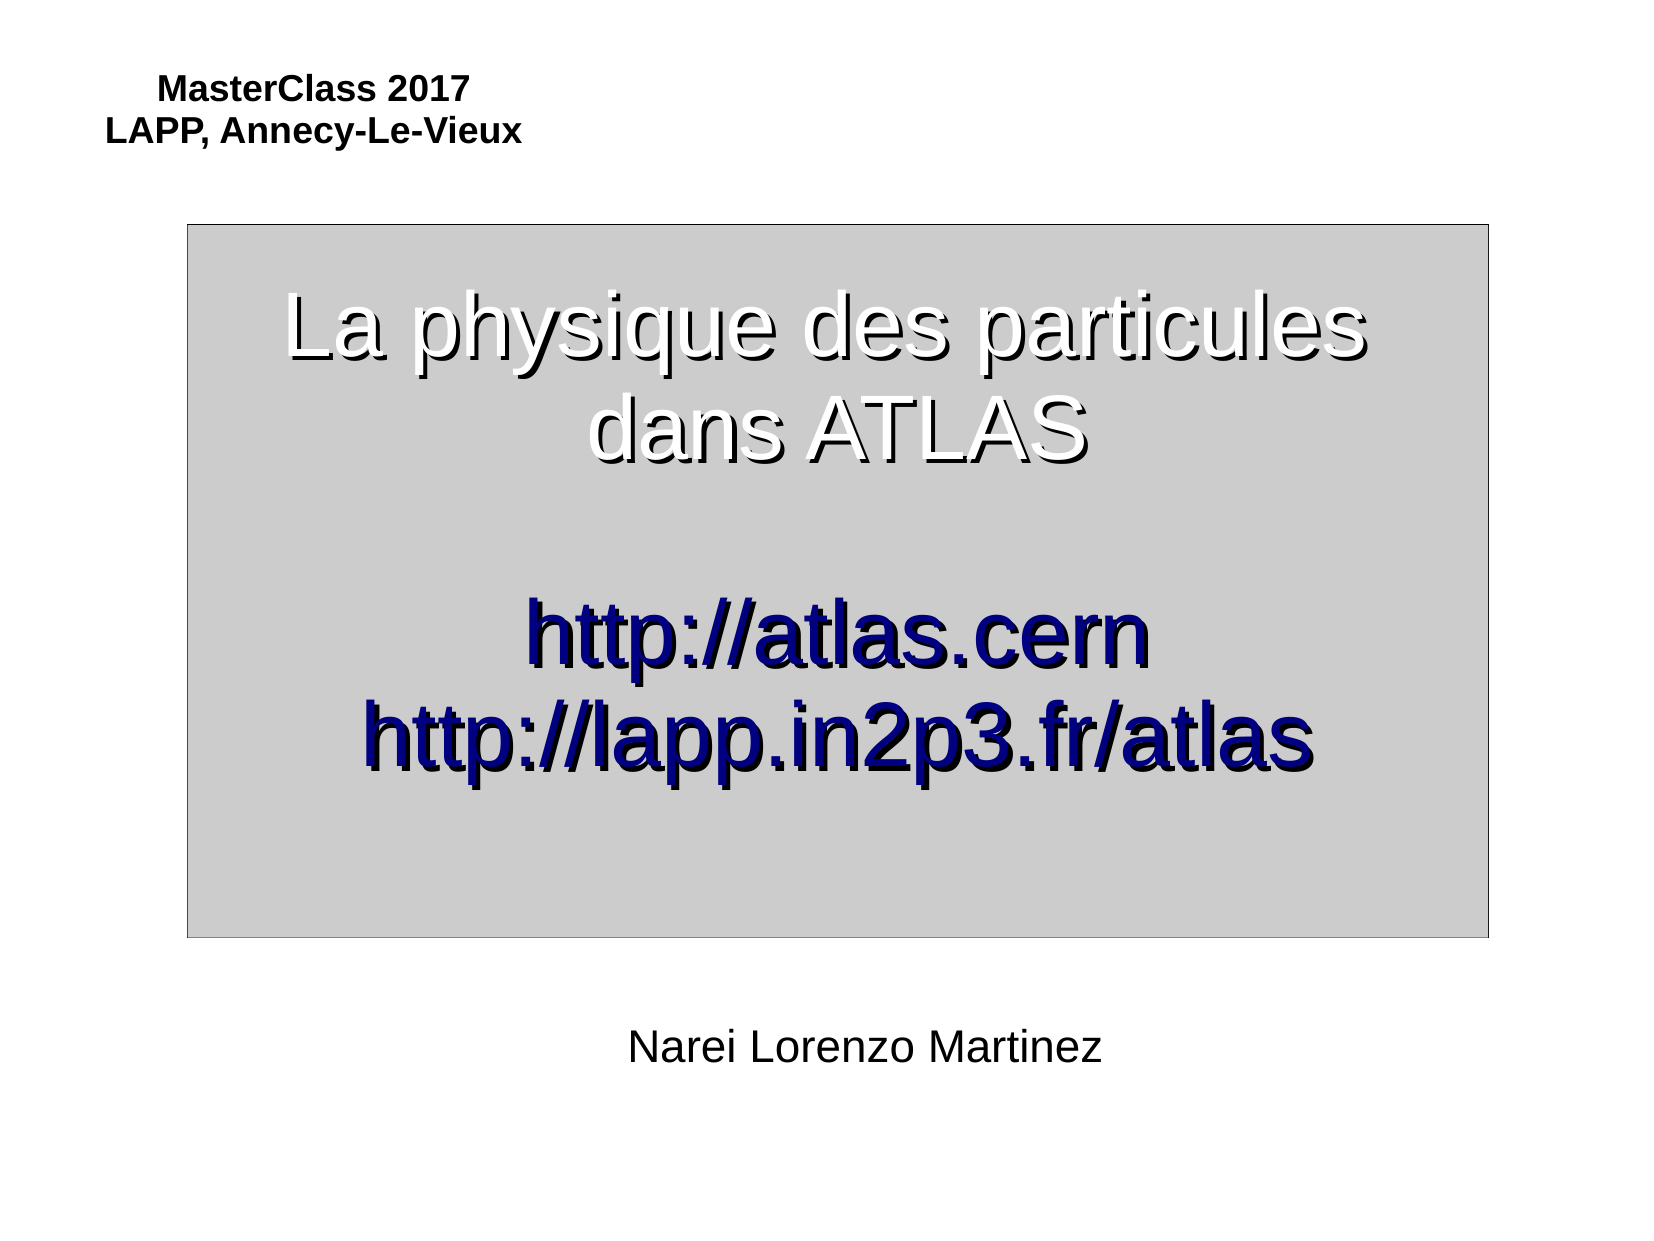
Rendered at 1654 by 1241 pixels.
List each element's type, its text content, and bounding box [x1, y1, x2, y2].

title La physique des particules dans ATLAS http://atlas.cern http://lapp.in2p3.fr/atlas [187, 225, 1489, 938]
text_box MasterClass 2017 LAPP, Annecy-Le-Vieux [90, 60, 545, 162]
text_box Narei Lorenzo Martinez [612, 1013, 1119, 1081]
